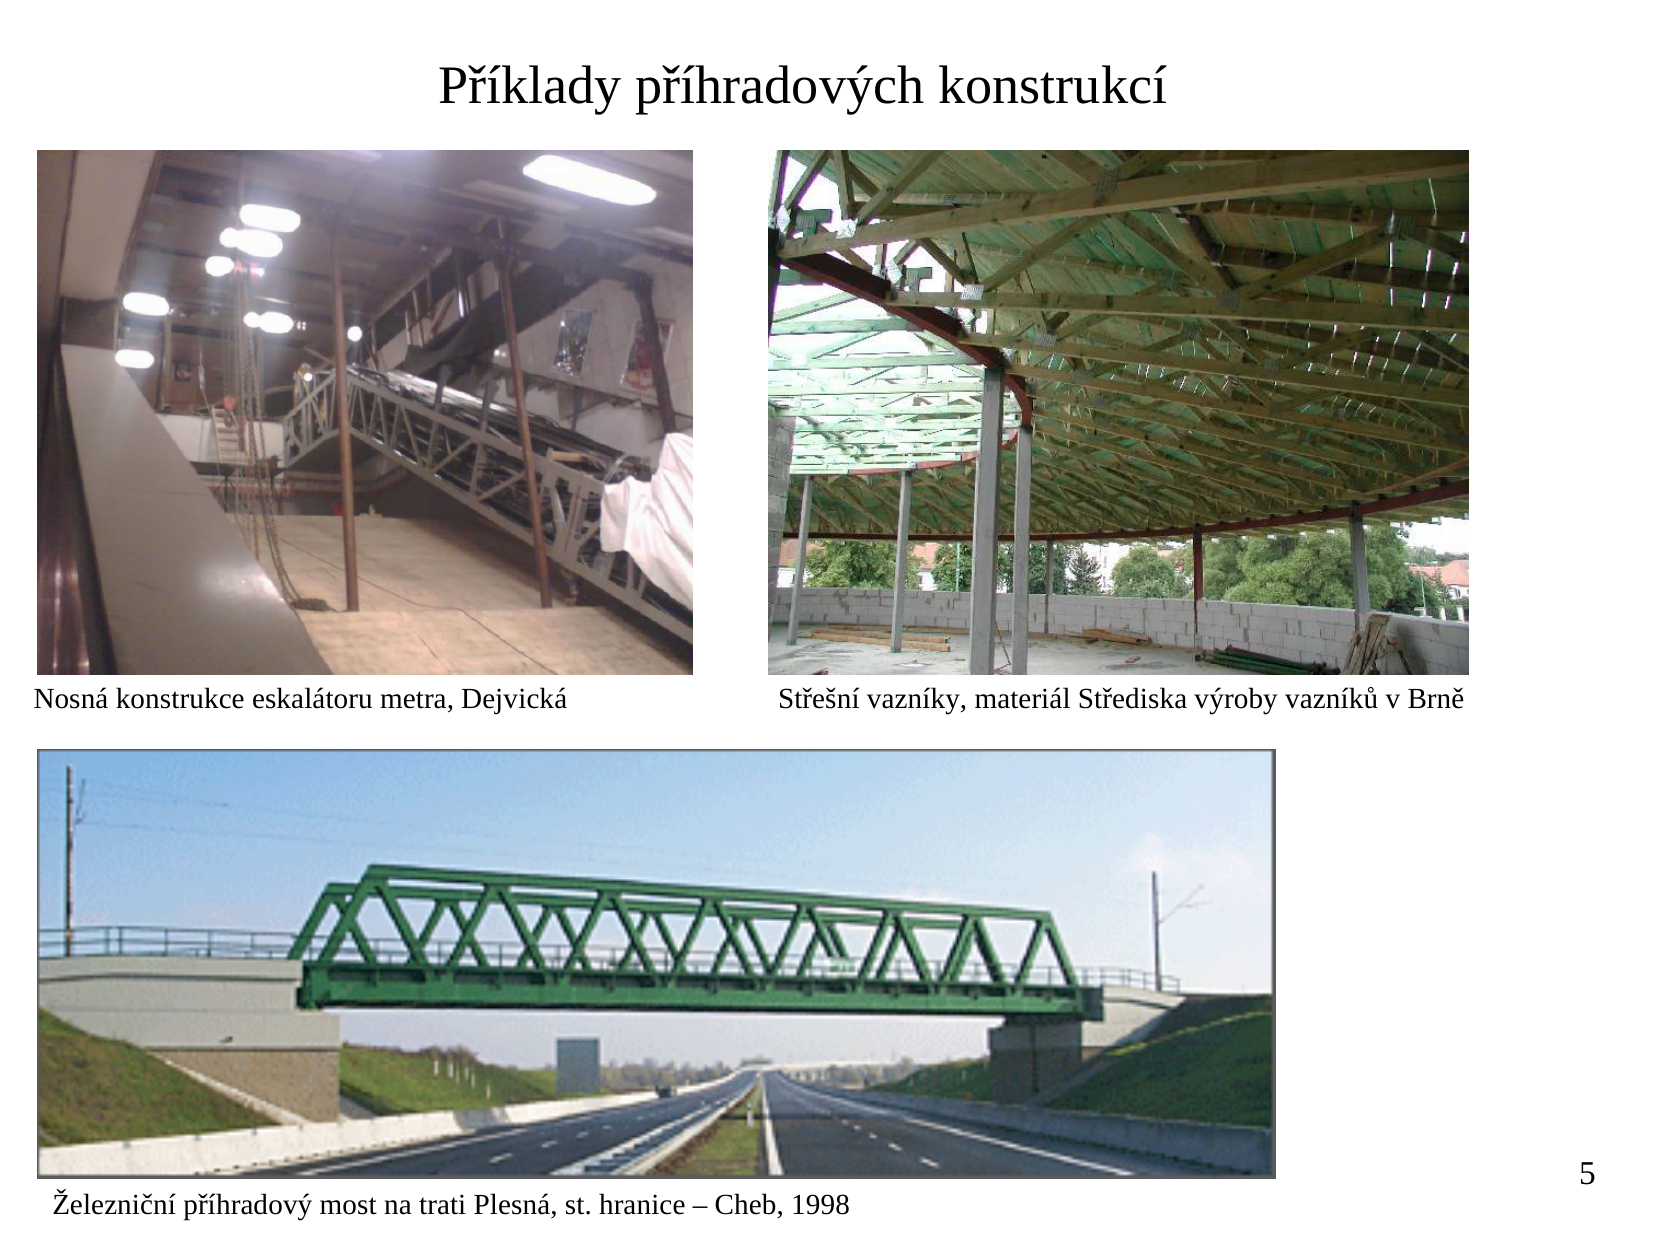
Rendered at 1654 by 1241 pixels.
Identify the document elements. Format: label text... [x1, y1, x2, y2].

picture [37, 150, 693, 676]
text_box Železniční příhradový most na trati Plesná, st. hranice – Cheb, 1998 [37, 1181, 882, 1233]
picture [37, 749, 1276, 1179]
title Příklady příhradových konstrukcí [59, 0, 1548, 189]
text_box Střešní vazníky, materiál Střediska výroby vazníků v Brně [763, 675, 1608, 727]
picture [768, 150, 1469, 675]
text_box Nosná konstrukce eskalátoru metra, Dejvická [18, 675, 601, 726]
